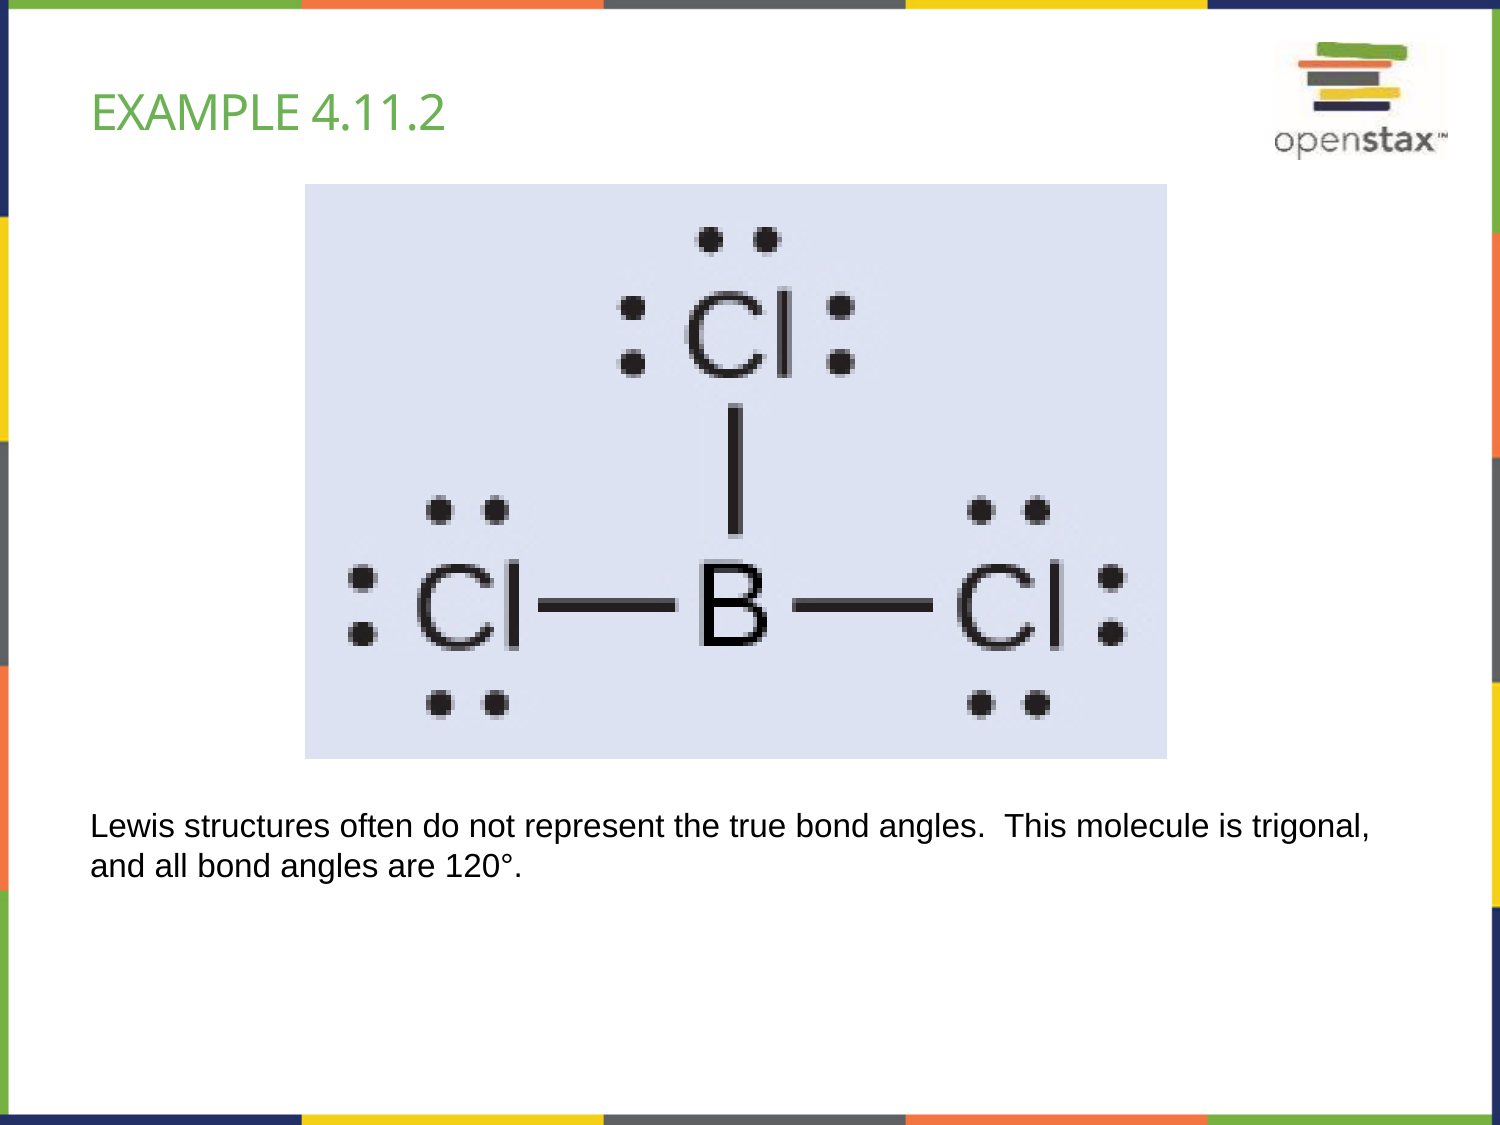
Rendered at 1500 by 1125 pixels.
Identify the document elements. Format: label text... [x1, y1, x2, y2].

list Lewis structures often do not represent the true bond angles. This molecule is trigonal, and all bond angles are 120°. [75, 796, 1398, 989]
picture [0, 0, 1500, 1125]
title Example 4.11.2 [75, 39, 1398, 148]
